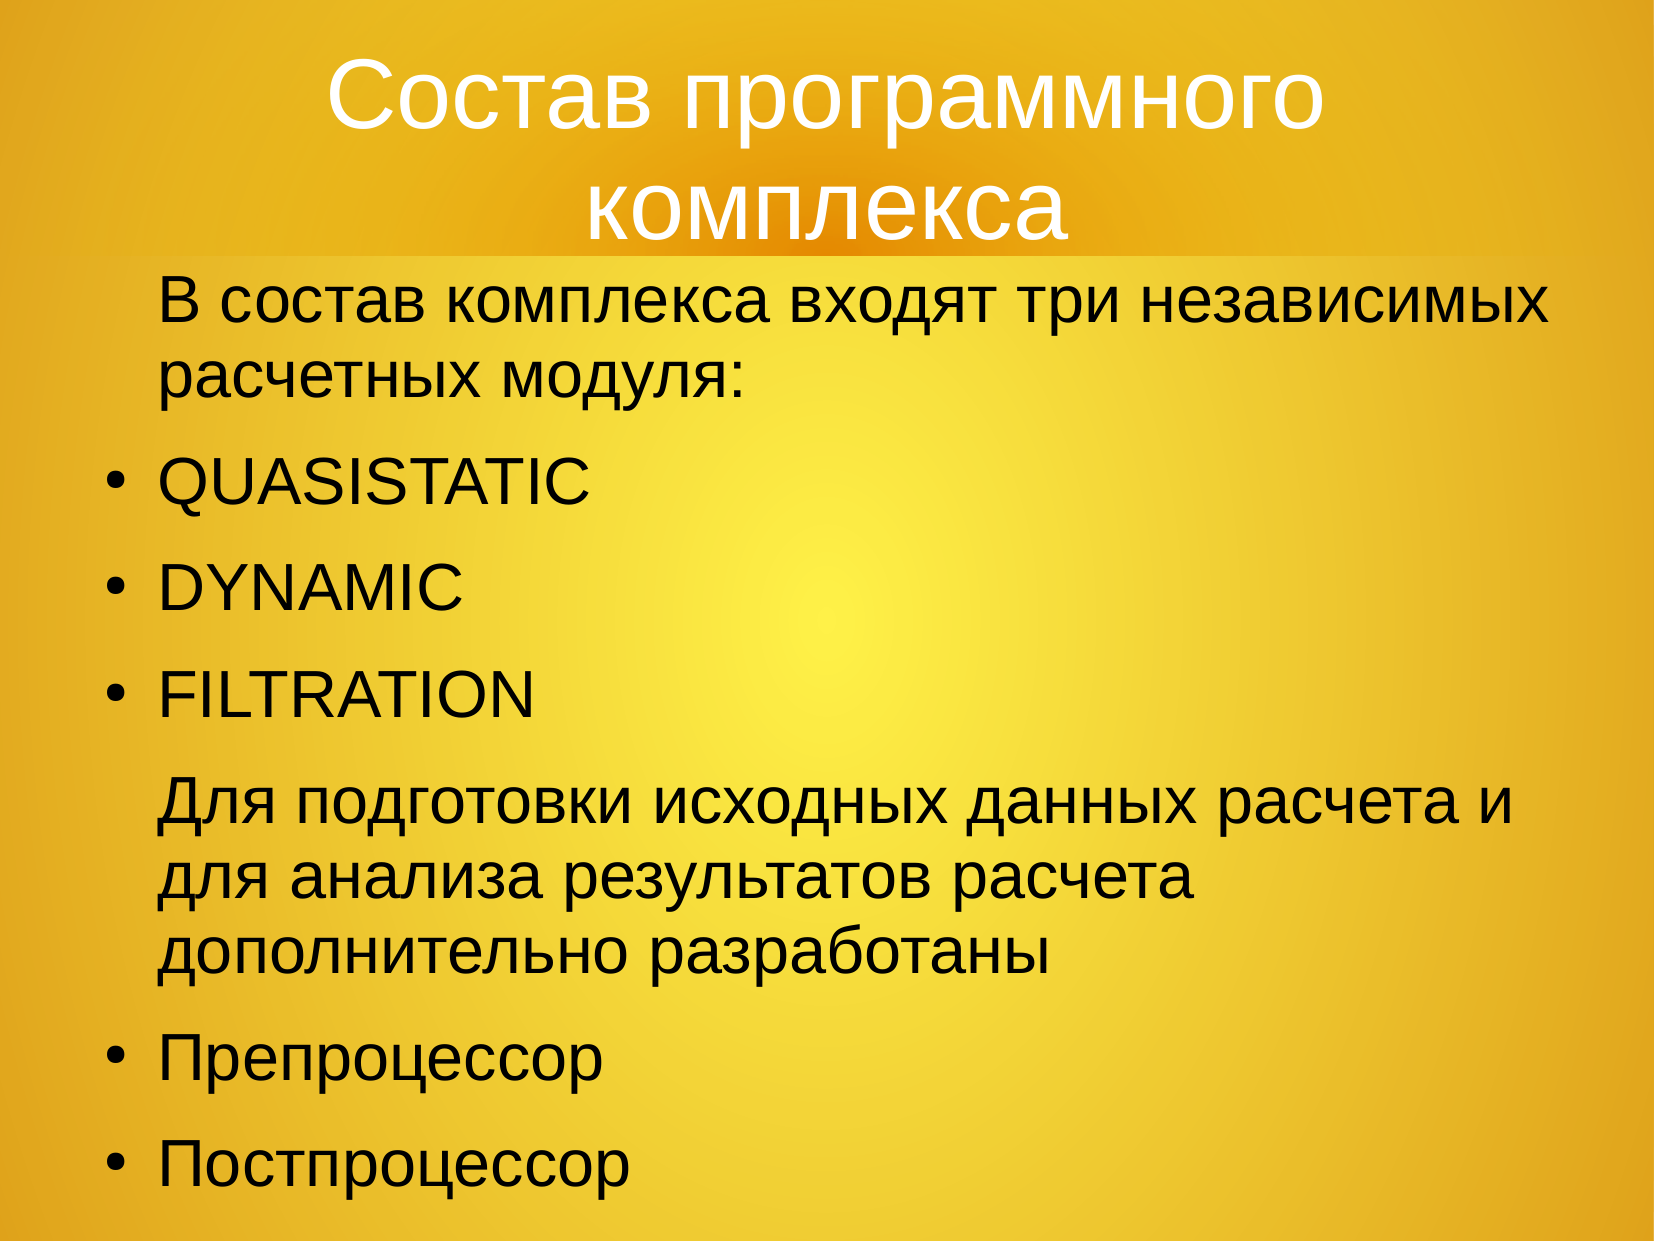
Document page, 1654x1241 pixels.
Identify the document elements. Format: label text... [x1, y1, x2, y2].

title Состав программного комплекса [82, 38, 1571, 261]
list В состав комплекса входят три независимых расчетных модуля: QUASISTATIС DYNAMIС FILTRATION Для подготовки исходных данных расчета и для анализа результатов расчета дополнительно разработаны Препроцессор Постпроцессор [86, 262, 1575, 780]
